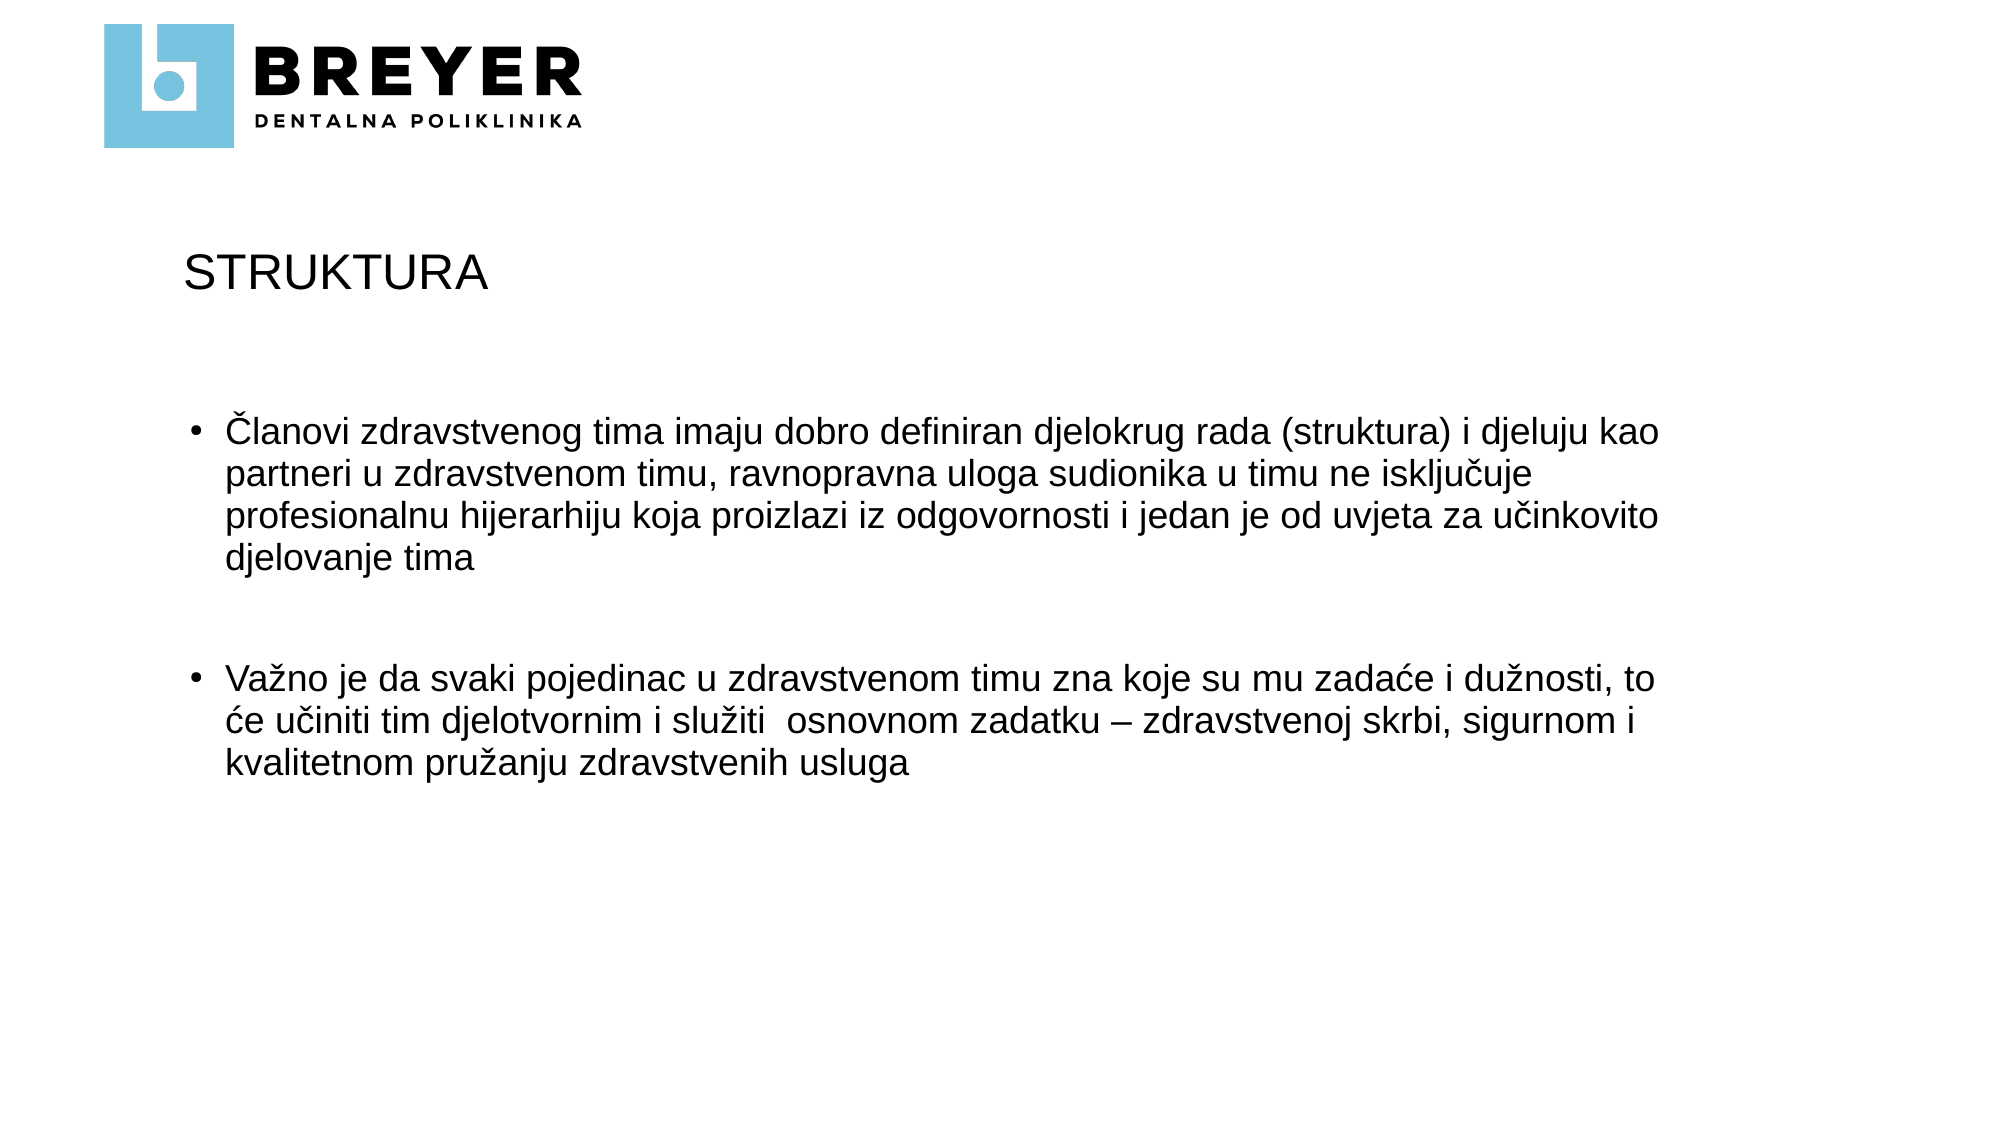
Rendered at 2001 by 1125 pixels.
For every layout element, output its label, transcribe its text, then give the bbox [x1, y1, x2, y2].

picture [104, 24, 582, 148]
text_box Članovi zdravstvenog tima imaju dobro definiran djelokrug rada (struktura) i djeluju kao partneri u zdravstvenom timu, ravnopravna uloga sudionika u timu ne isključuje profesionalnu hijerarhiju koja proizlazi iz odgovornosti i jedan je od uvjeta za učinkovito djelovanje tima Važno je da svaki pojedinac u zdravstvenom timu zna koje su mu zadaće i dužnosti, to će učiniti tim djelotvornim i služiti osnovnom zadatku – zdravstvenoj skrbi, sigurnom i kvalitetnom pružanju zdravstvenih usluga [174, 403, 1703, 845]
title STRUKTURA [183, 221, 1909, 322]
